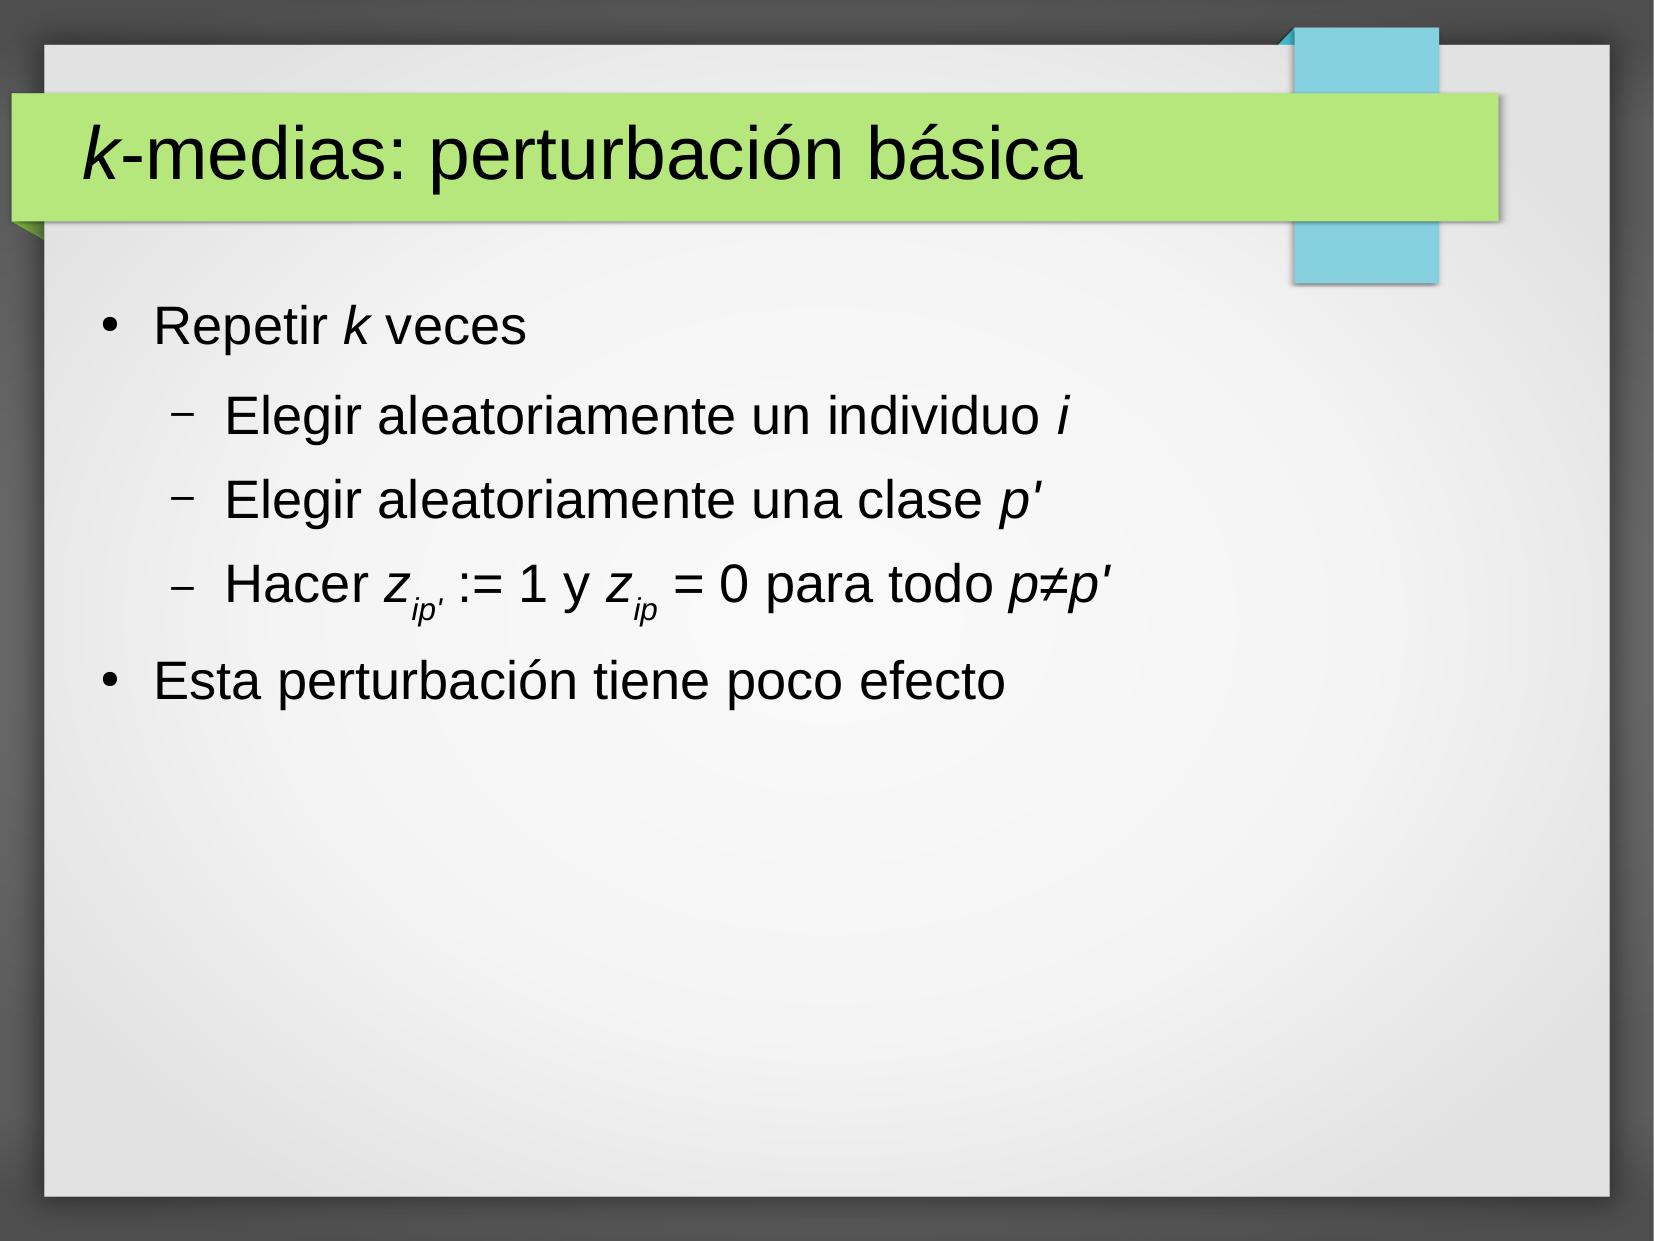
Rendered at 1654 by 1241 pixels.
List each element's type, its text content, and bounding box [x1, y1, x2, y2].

title k-medias: perturbación básica [82, 94, 1264, 213]
picture [0, 0, 1654, 1241]
list Repetir k veces Elegir aleatoriamente un individuo i Elegir aleatoriamente una clase p' Hacer zip' := 1 y zip = 0 para todo p≠p' Esta perturbación tiene poco efecto [82, 295, 1571, 1015]
